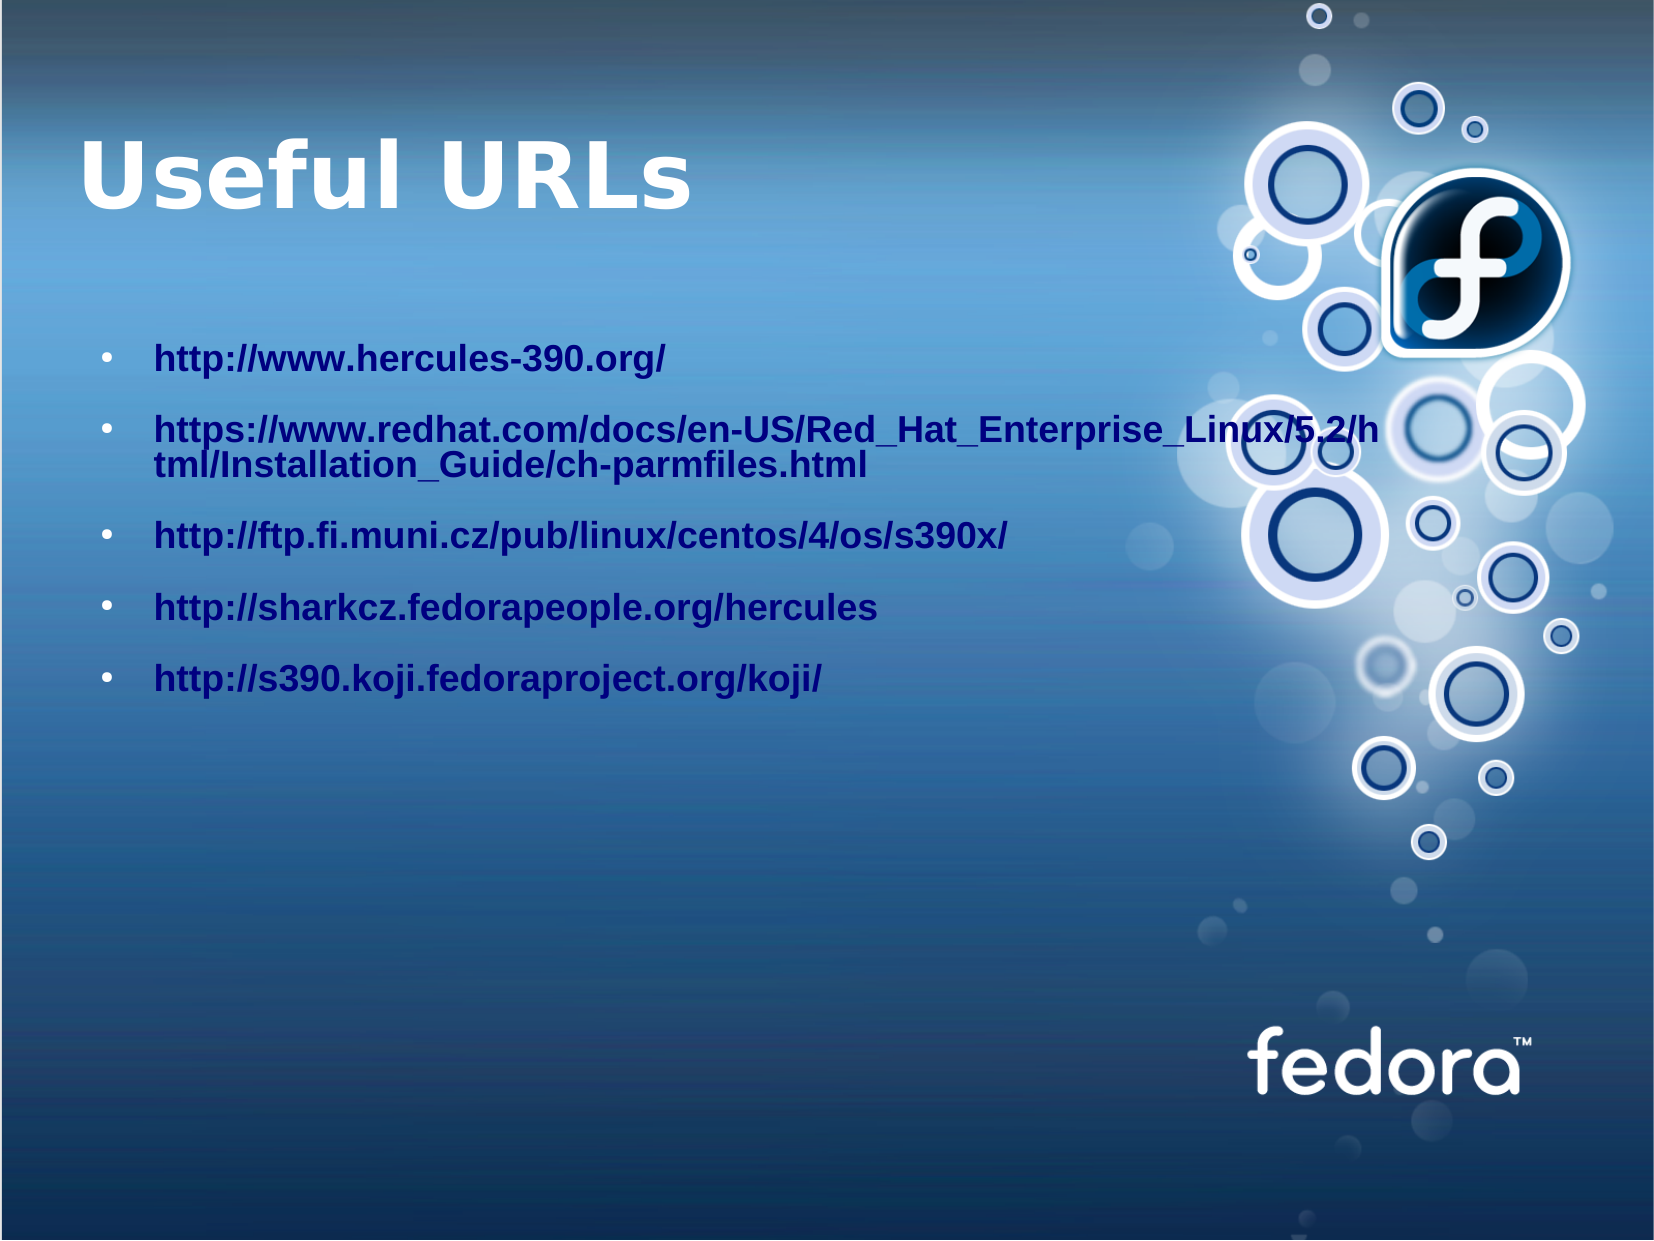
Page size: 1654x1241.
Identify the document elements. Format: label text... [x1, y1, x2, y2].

picture [1, 0, 1654, 1240]
list http://www.hercules-390.org/ https://www.redhat.com/docs/en-US/Red_Hat_Enterprise_Linux/5.2/html/Installation_Guide/ch-parmfiles.html http://ftp.fi.muni.cz/pub/linux/centos/4/os/s390x/ http://sharkcz.fedorapeople.org/hercules http://s390.koji.fedoraproject.org/koji/ [82, 337, 1388, 1156]
title Useful URLs [76, 73, 1565, 281]
